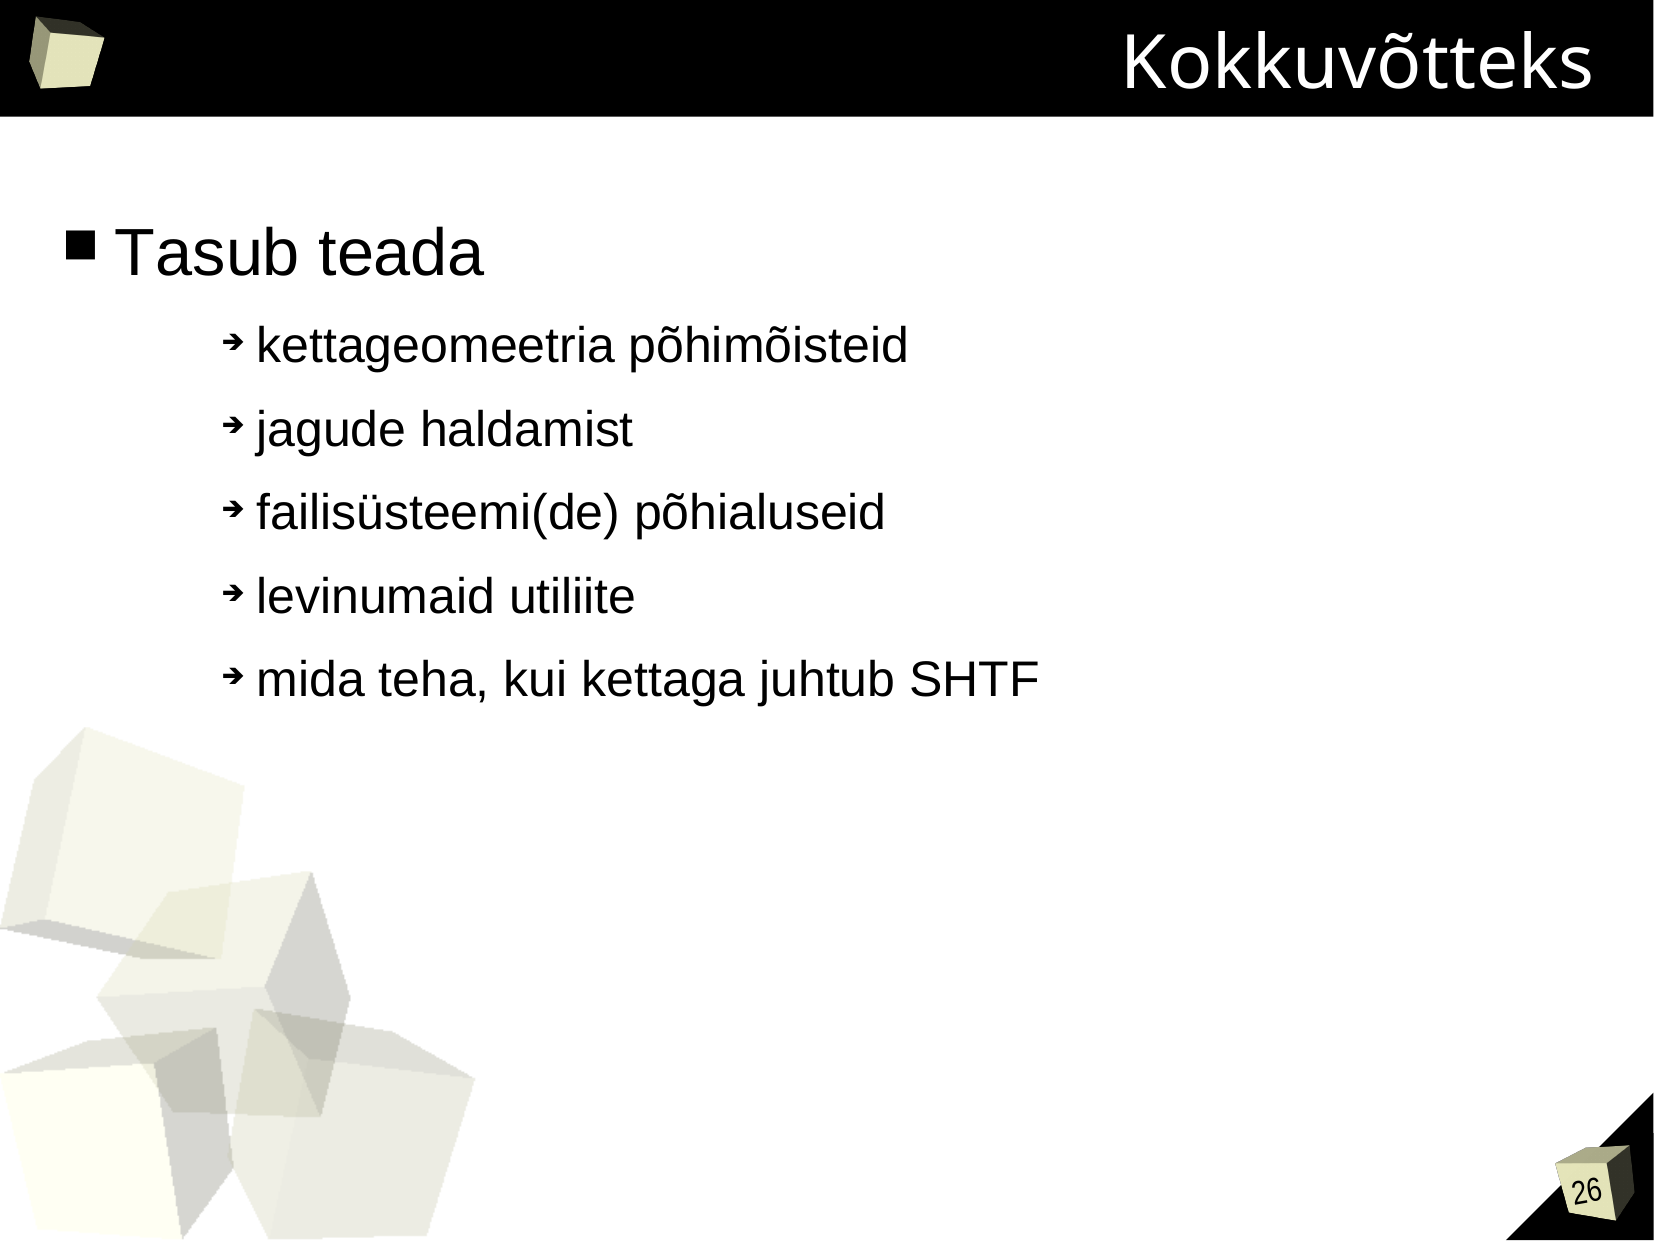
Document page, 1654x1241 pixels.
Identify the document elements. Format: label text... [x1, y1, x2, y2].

list Tasub teada kettageomeetria põhimõisteid jagude haldamist failisüsteemi(de) põhialuseid levinumaid utiliite mida teha, kui kettaga juhtub SHTF [44, 177, 1611, 1214]
picture [0, 726, 477, 1241]
title Kokkuvõtteks [118, 0, 1595, 119]
